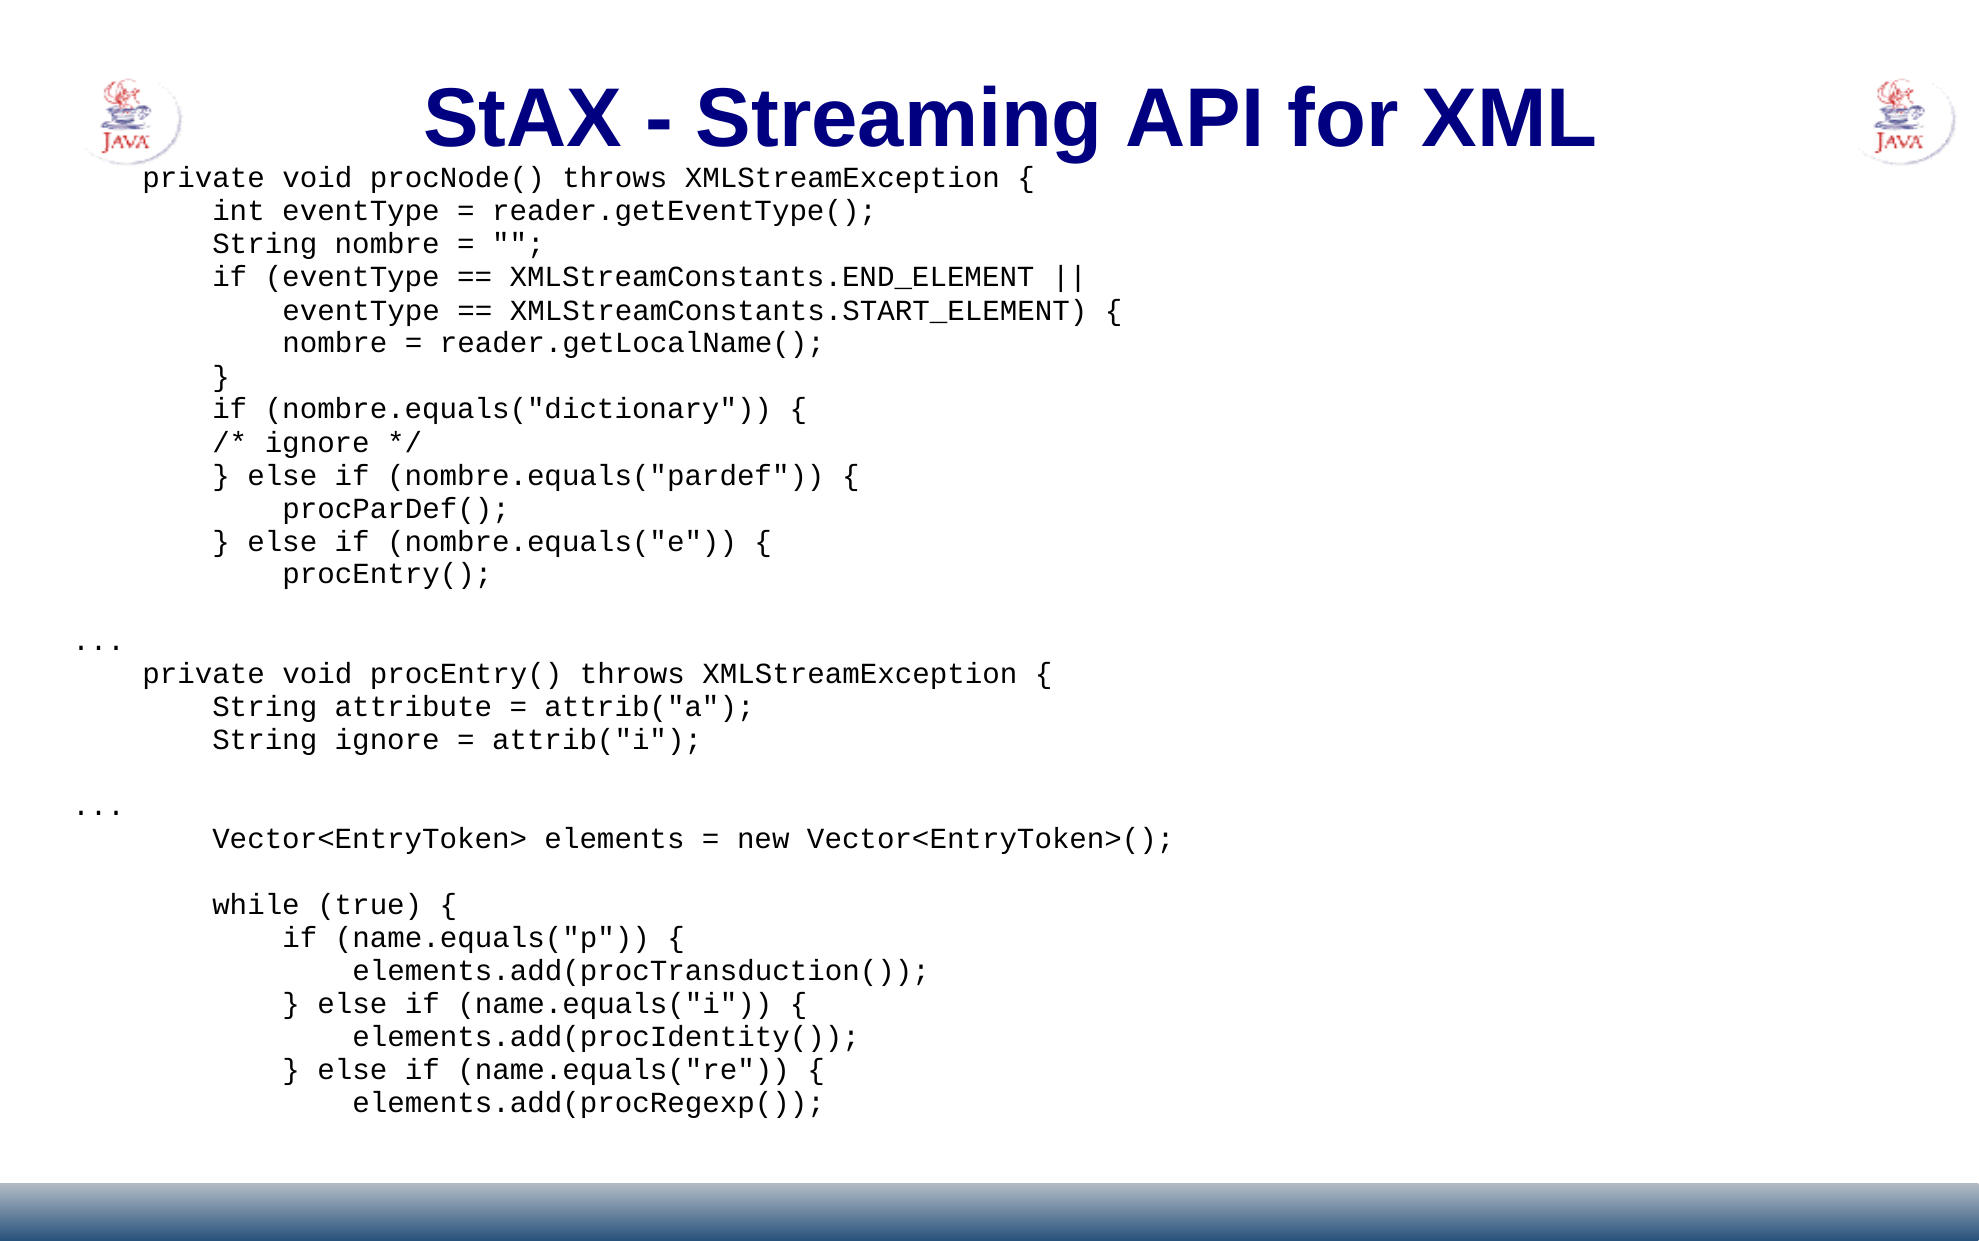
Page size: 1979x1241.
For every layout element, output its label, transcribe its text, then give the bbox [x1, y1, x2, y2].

picture [69, 71, 186, 169]
picture [1842, 71, 1961, 169]
text_box private void procNode() throws XMLStreamException { int eventType = reader.getEventType(); String nombre = ""; if (eventType == XMLStreamConstants.END_ELEMENT || eventType == XMLStreamConstants.START_ELEMENT) { nombre = reader.getLocalName(); } if (nombre.equals("dictionary")) { /* ignore */ } else if (nombre.equals("pardef")) { procParDef(); } else if (nombre.equals("e")) { procEntry(); ... private void procEntry() throws XMLStreamException { String attribute = attrib("a"); String ignore = attrib("i"); ... Vector<EntryToken> elements = new Vector<EntryToken>(); while (true) { if (name.equals("p")) { elements.add(procTransduction()); } else if (name.equals("i")) { elements.add(procIdentity()); } else if (name.equals("re")) { elements.add(procRegexp()); [72, 163, 1845, 1188]
title StAX - Streaming API for XML [186, 14, 1835, 163]
